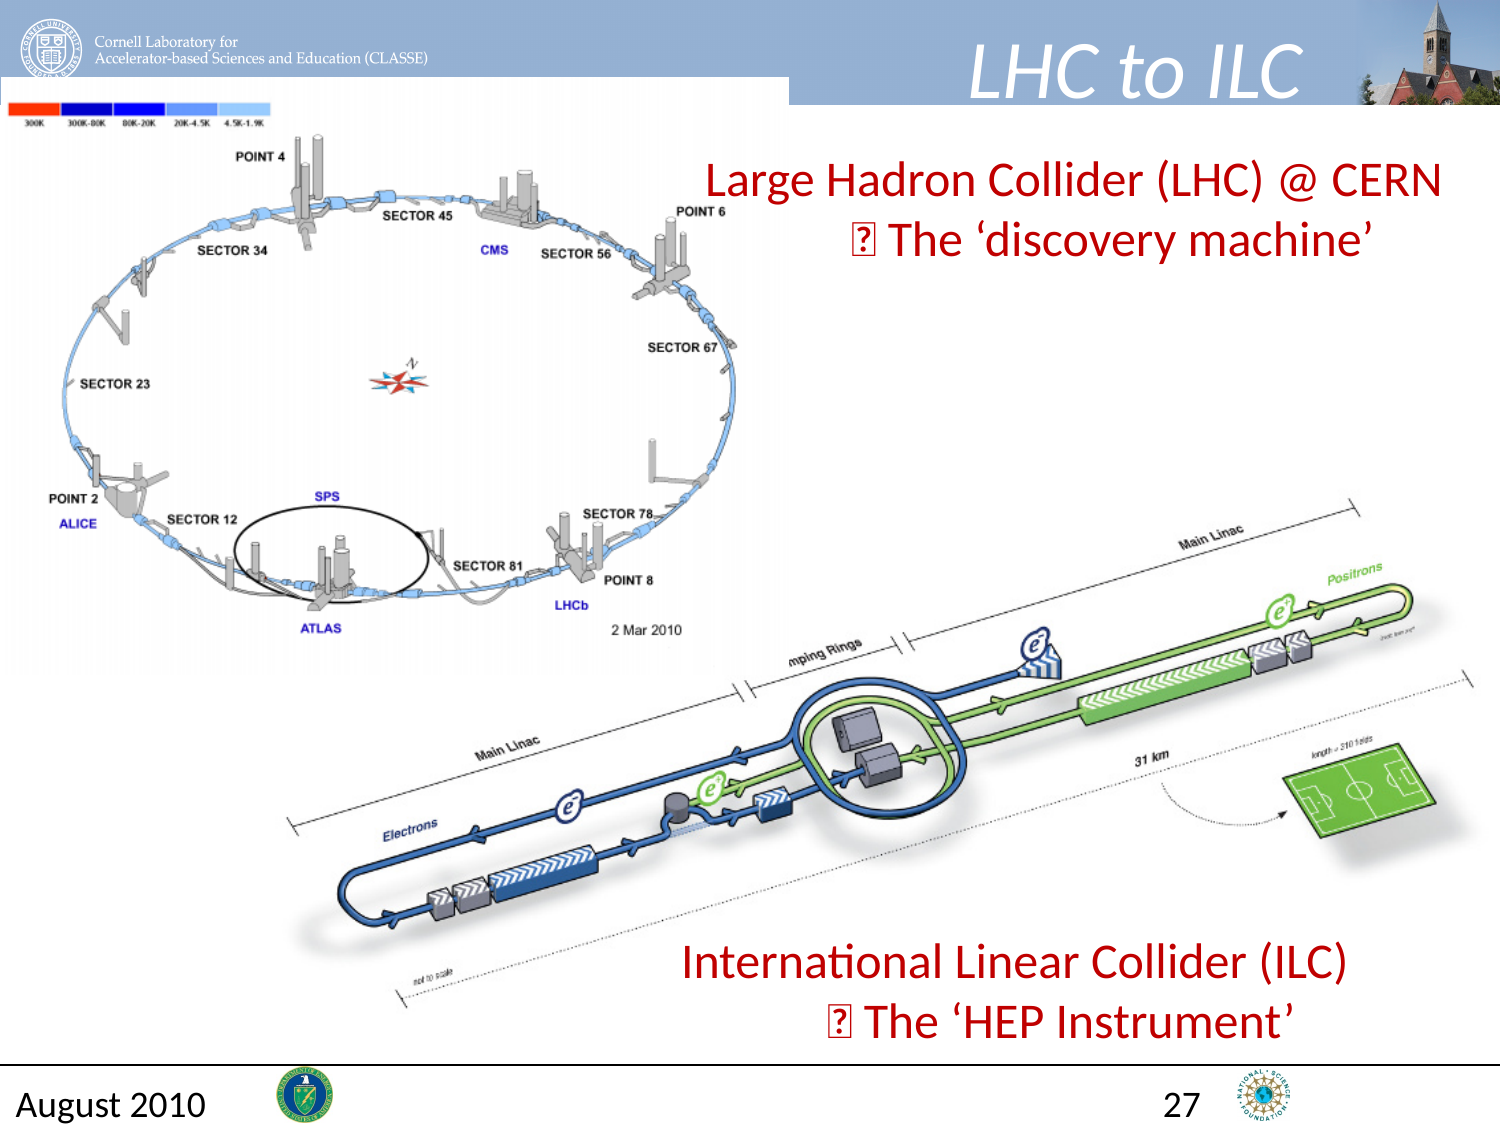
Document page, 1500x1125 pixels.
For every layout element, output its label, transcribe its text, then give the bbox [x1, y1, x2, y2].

picture [1317, 0, 1500, 105]
text_box LHC to ILC [740, 0, 1317, 107]
text_box International Linear Collider (ILC)  The ‘HEP Instrument’ [666, 913, 1470, 1057]
picture [0, 0, 1497, 1050]
slide_number August 2010 [0, 1065, 351, 1125]
text_box Large Hadron Collider (LHC) @ CERN  The ‘discovery machine’ [690, 131, 1494, 274]
slide_number <number> [1147, 1065, 1498, 1125]
